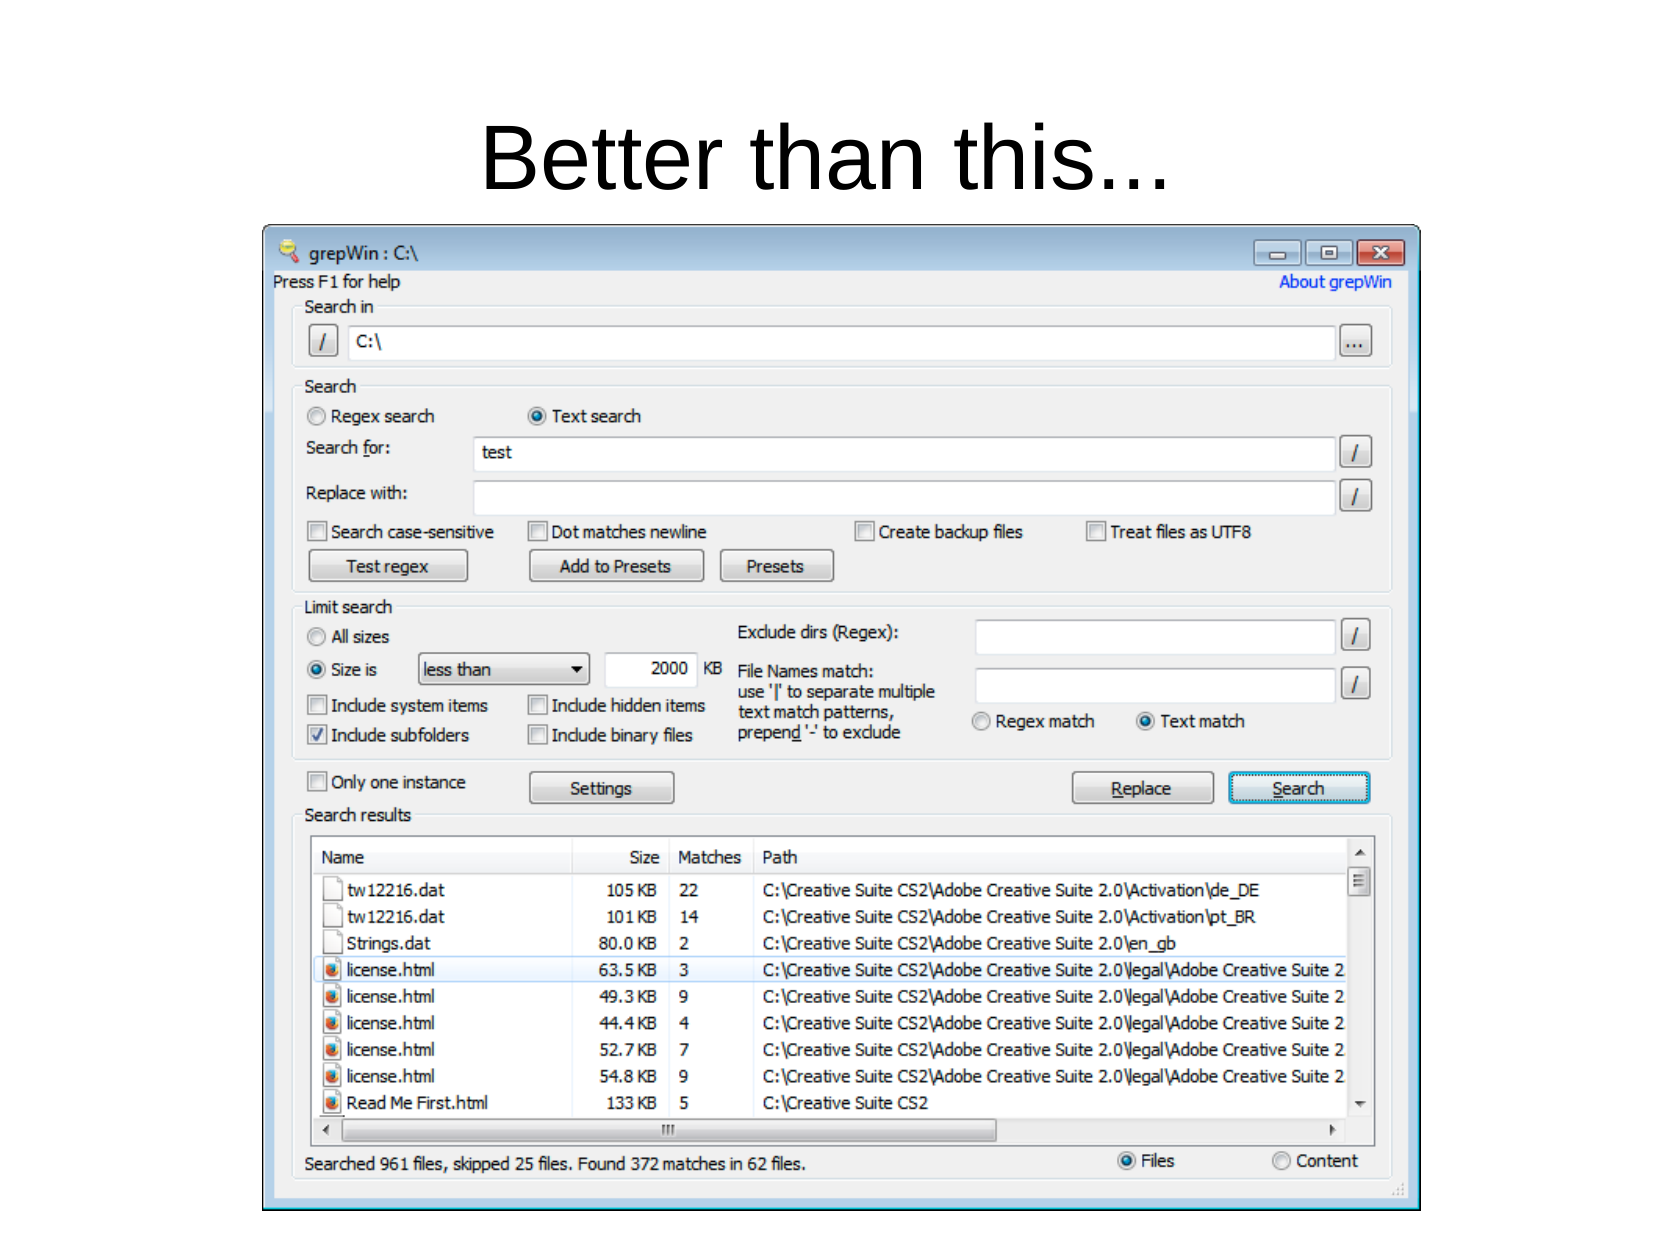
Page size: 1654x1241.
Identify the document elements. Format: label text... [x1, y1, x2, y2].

picture [262, 224, 1421, 1211]
title Better than this... [82, 49, 1571, 257]
